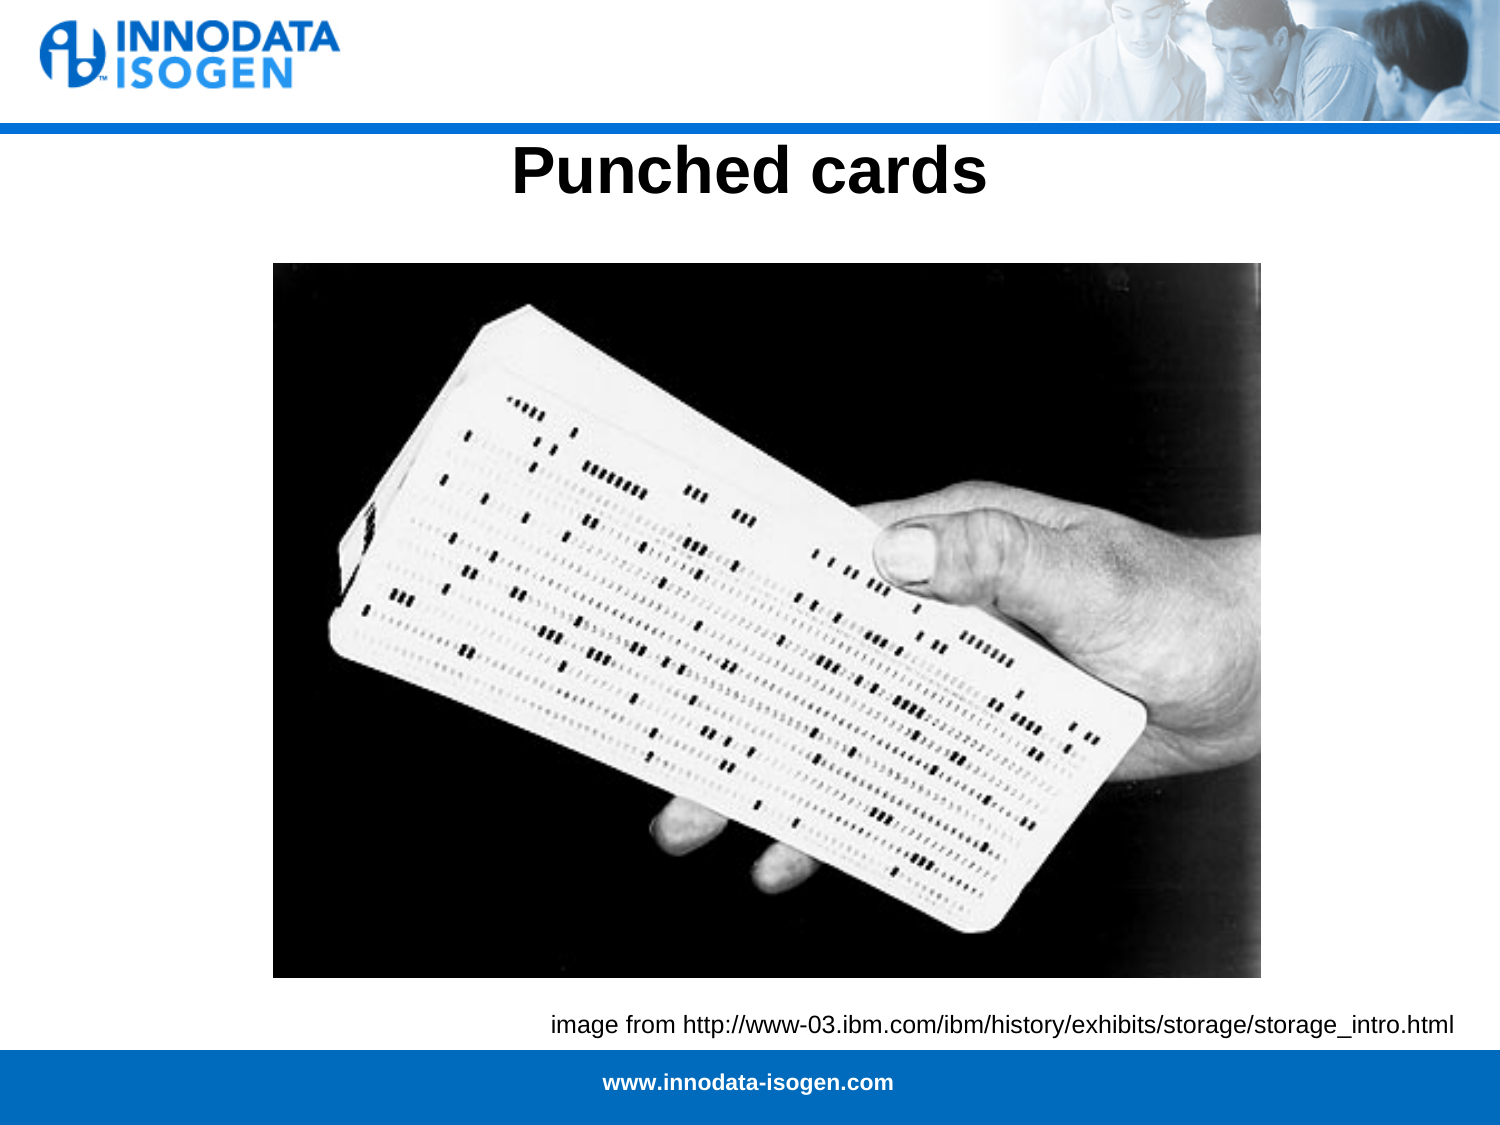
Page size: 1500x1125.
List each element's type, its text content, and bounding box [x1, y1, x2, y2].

picture [1425, 123, 1500, 134]
text_box image from http://www-03.ibm.com/ibm/history/exhibits/storage/storage_intro.html [538, 1012, 1500, 1041]
picture [0, 123, 74, 134]
picture [273, 263, 1261, 979]
title Punched cards [74, 112, 1425, 233]
picture [0, 0, 1500, 121]
